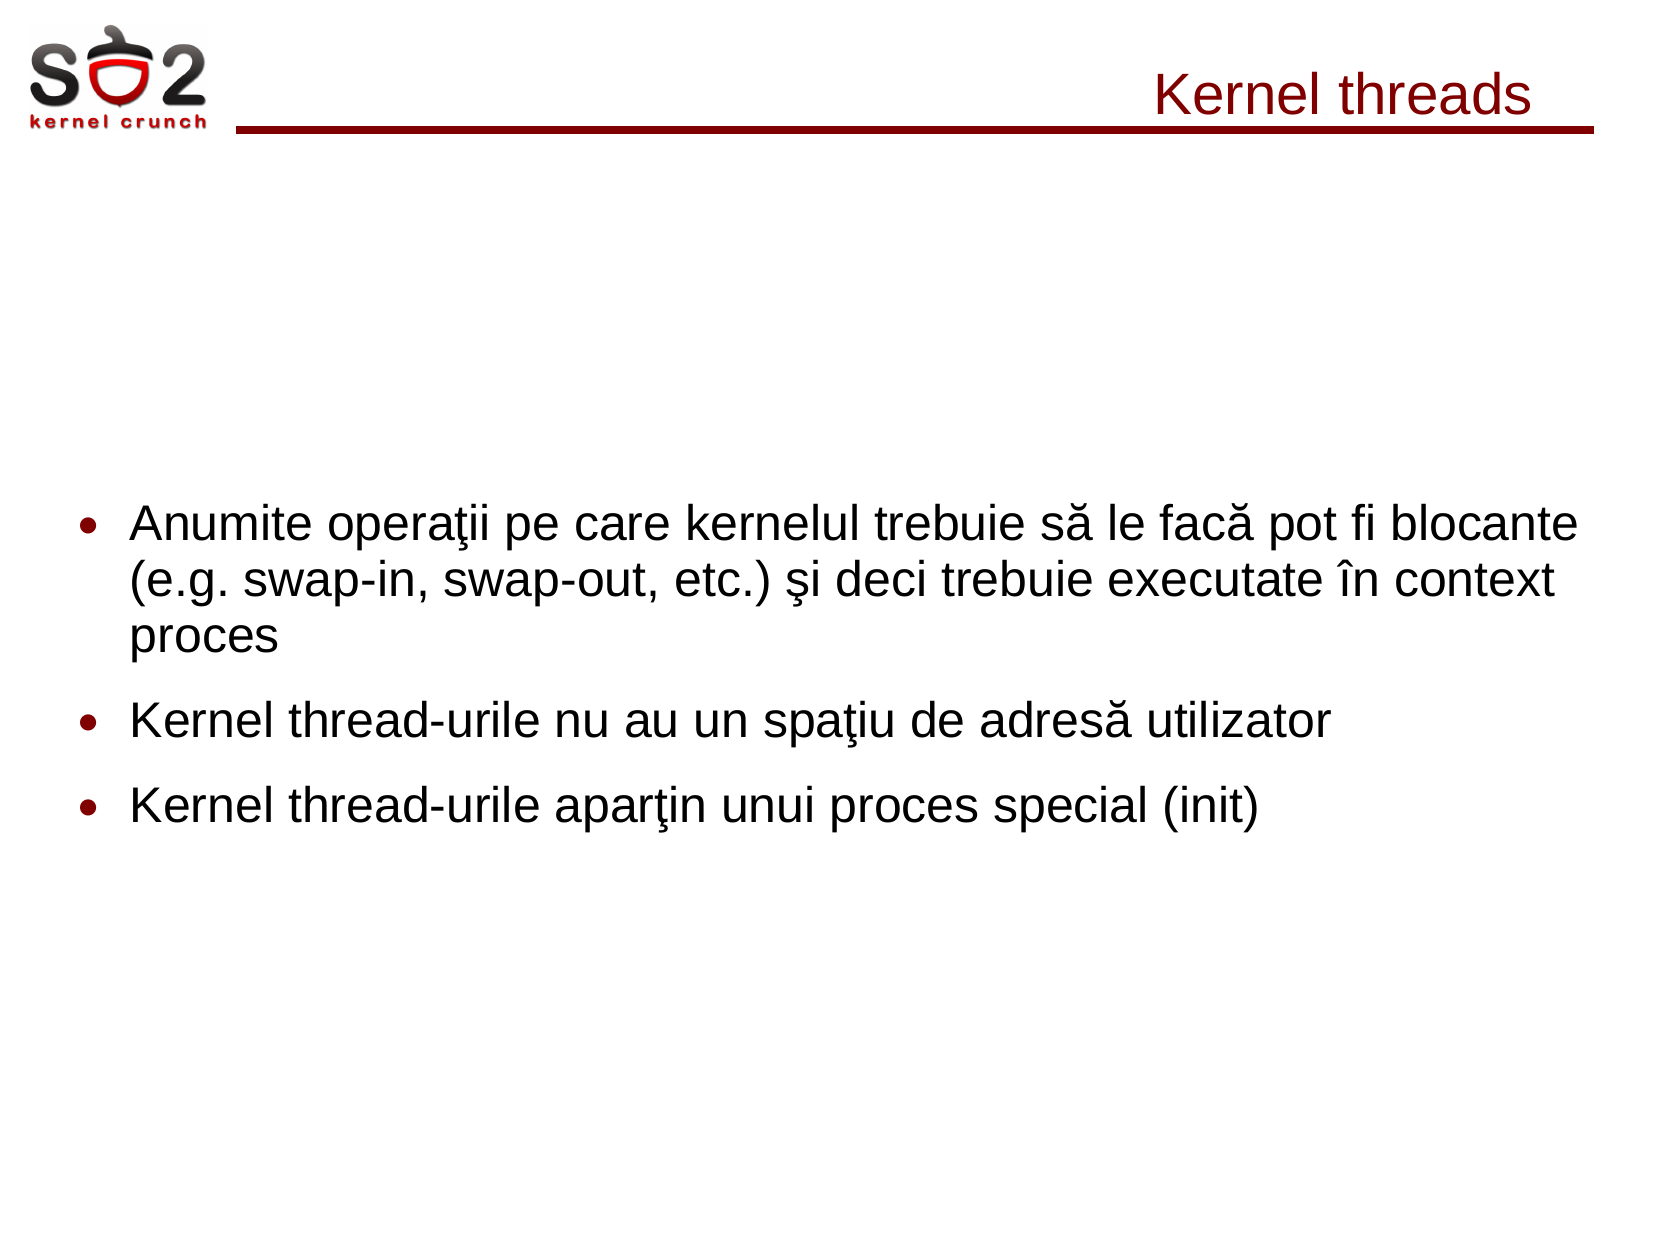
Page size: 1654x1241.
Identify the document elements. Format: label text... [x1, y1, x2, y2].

list Anumite operaţii pe care kernelul trebuie să le facă pot fi blocante (e.g. swap-in, swap-out, etc.) şi deci trebuie executate în context proces Kernel thread-urile nu au un spaţiu de adresă utilizator Kernel thread-urile aparţin unui proces special (init) [59, 177, 1595, 1152]
picture [29, 23, 121, 130]
title Kernel threads [121, 11, 1534, 177]
